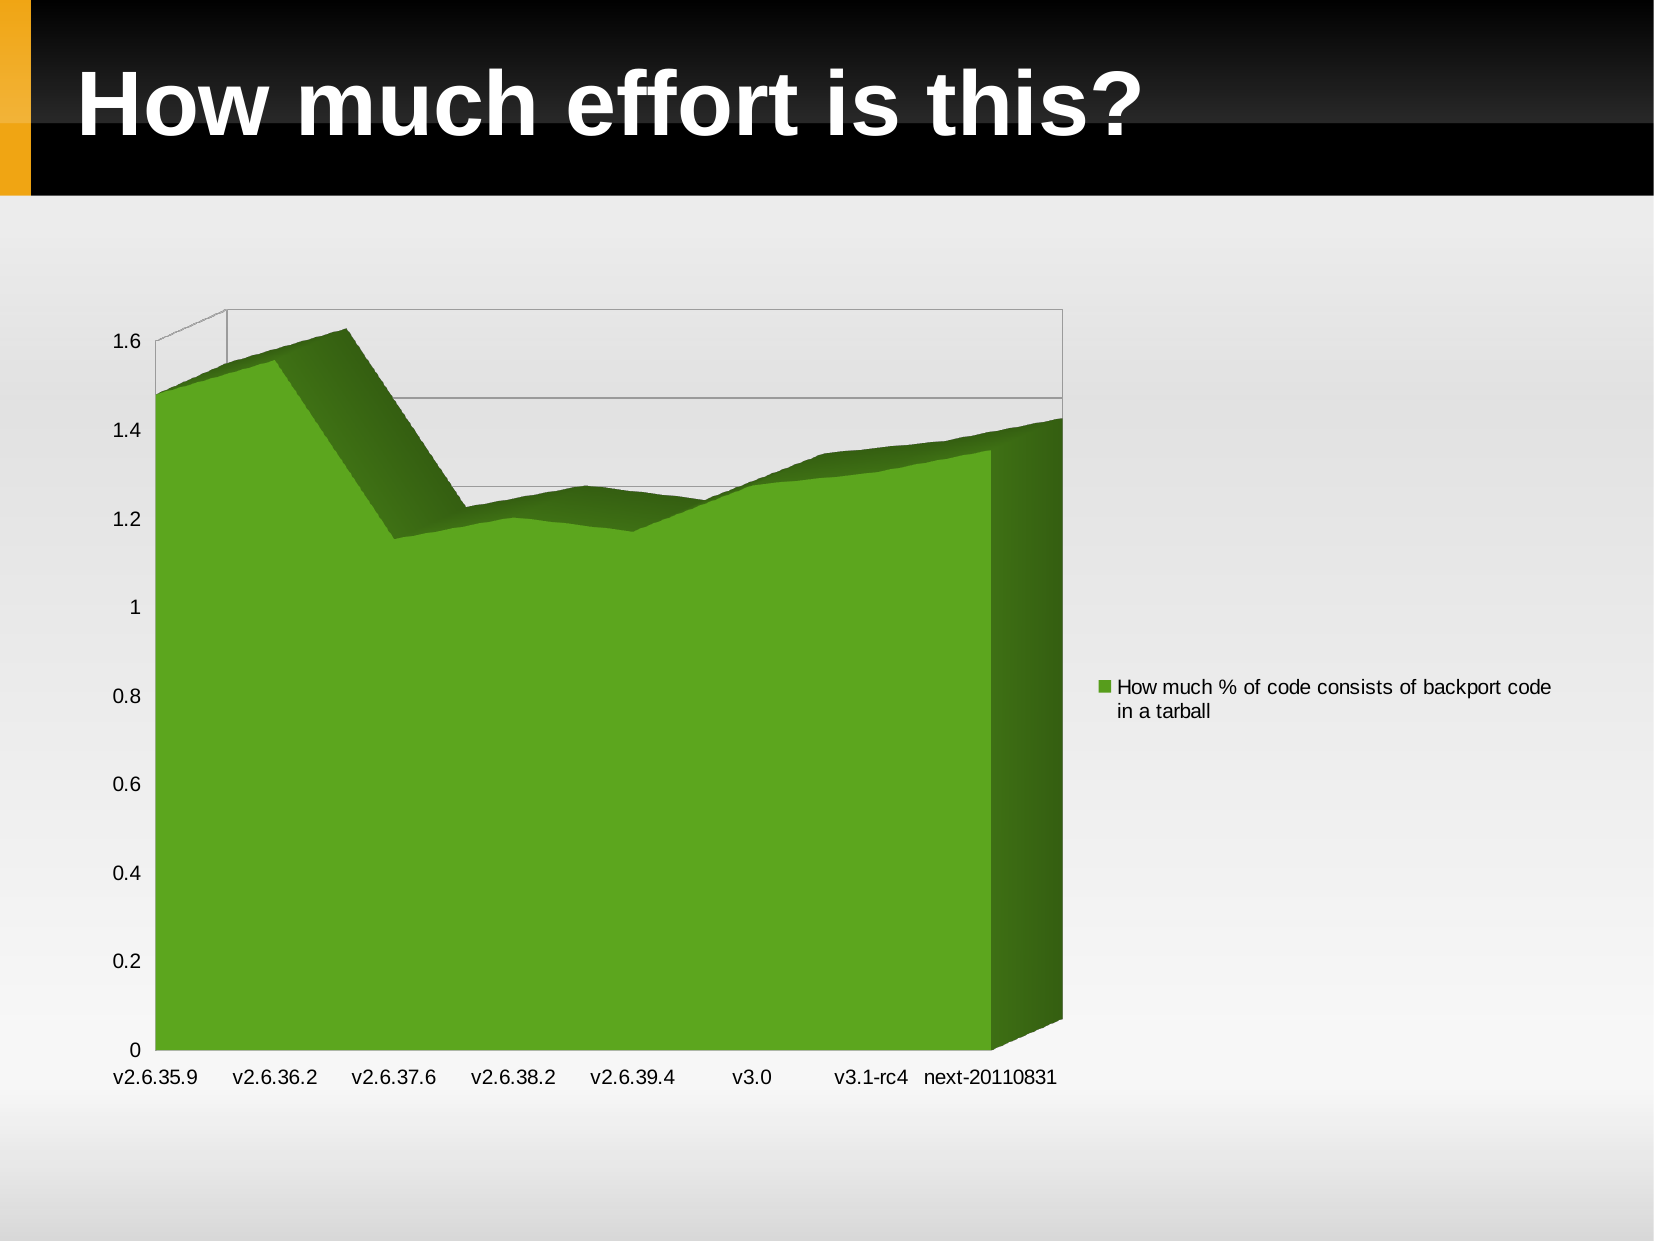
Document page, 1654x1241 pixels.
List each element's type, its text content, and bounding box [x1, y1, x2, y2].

picture [0, 0, 1654, 1241]
chart [82, 290, 1571, 1109]
title How much effort is this? [76, 0, 1565, 208]
